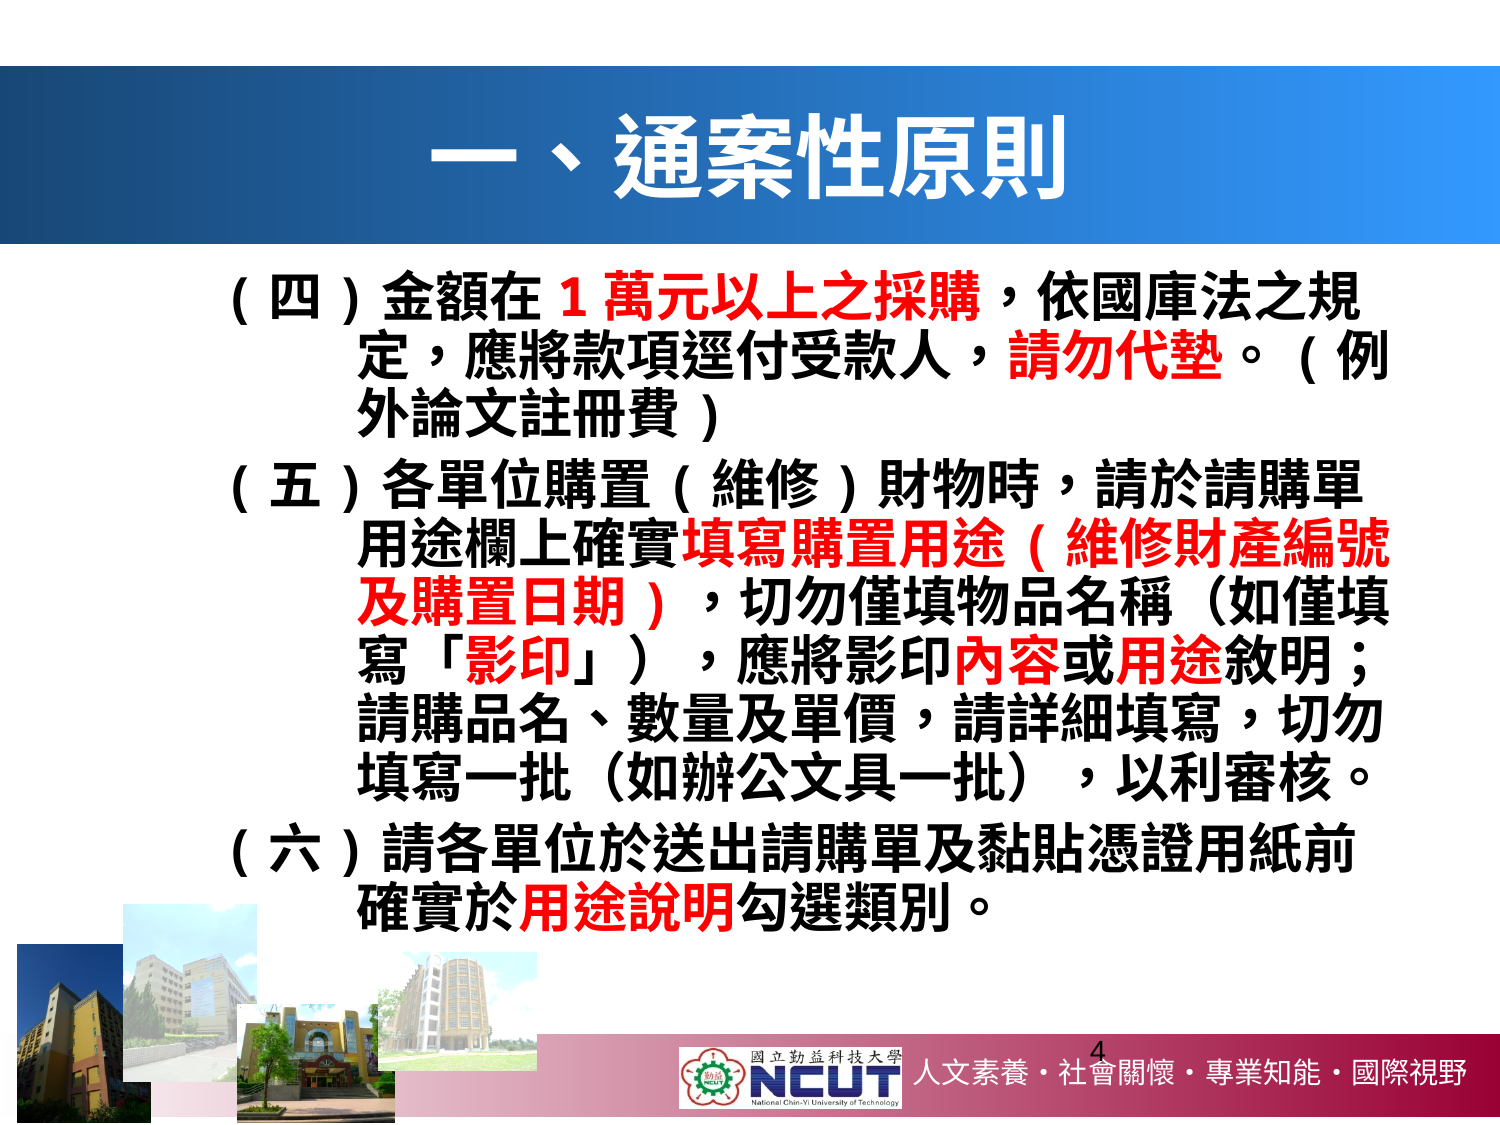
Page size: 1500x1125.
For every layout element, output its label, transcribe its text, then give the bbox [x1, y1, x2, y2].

title 一、通案性原則 [0, 66, 1500, 244]
list (四)金額在1萬元以上之採購，依國庫法之規定，應將款項逕付受款人，請勿代墊。(例外論文註冊費) (五)各單位購置(維修)財物時，請於請購單用途欄上確實填寫購置用途(維修財產編號及購置日期)，切勿僅填物品名稱（如僅填寫「影印」），應將影印內容或用途敘明；請購品名、數量及單價，請詳細填寫，切勿填寫一批（如辦公文具一批），以利審核。 (六)請各單位於送出請購單及黏貼憑證用紙前確實於用途說明勾選類別。 [75, 262, 1426, 1005]
text_box [1074, 1024, 1426, 1103]
